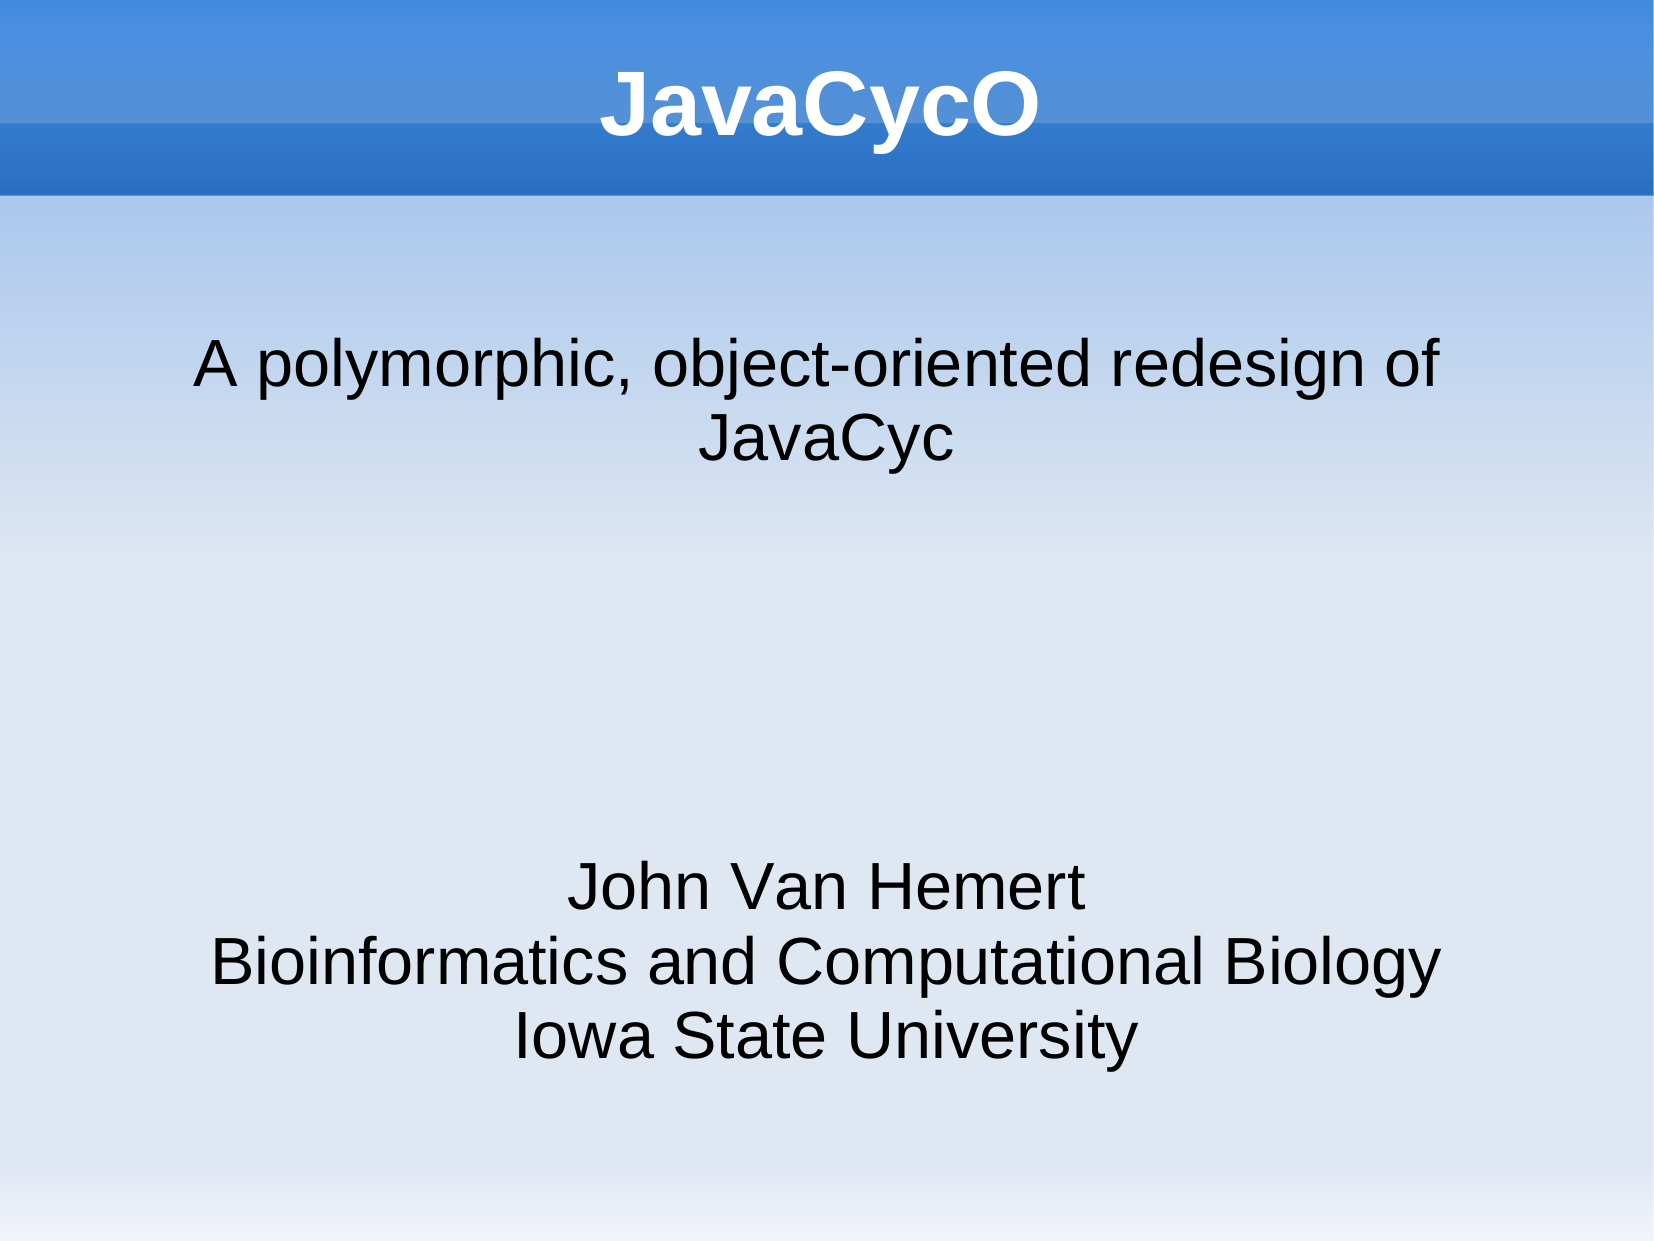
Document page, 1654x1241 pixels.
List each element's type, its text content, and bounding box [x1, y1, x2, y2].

title JavaCycO [76, 0, 1565, 208]
picture [0, 0, 1654, 1241]
subtitle A polymorphic, object-oriented redesign of JavaCyc John Van Hemert Bioinformatics and Computational Biology Iowa State University [82, 297, 1571, 1102]
